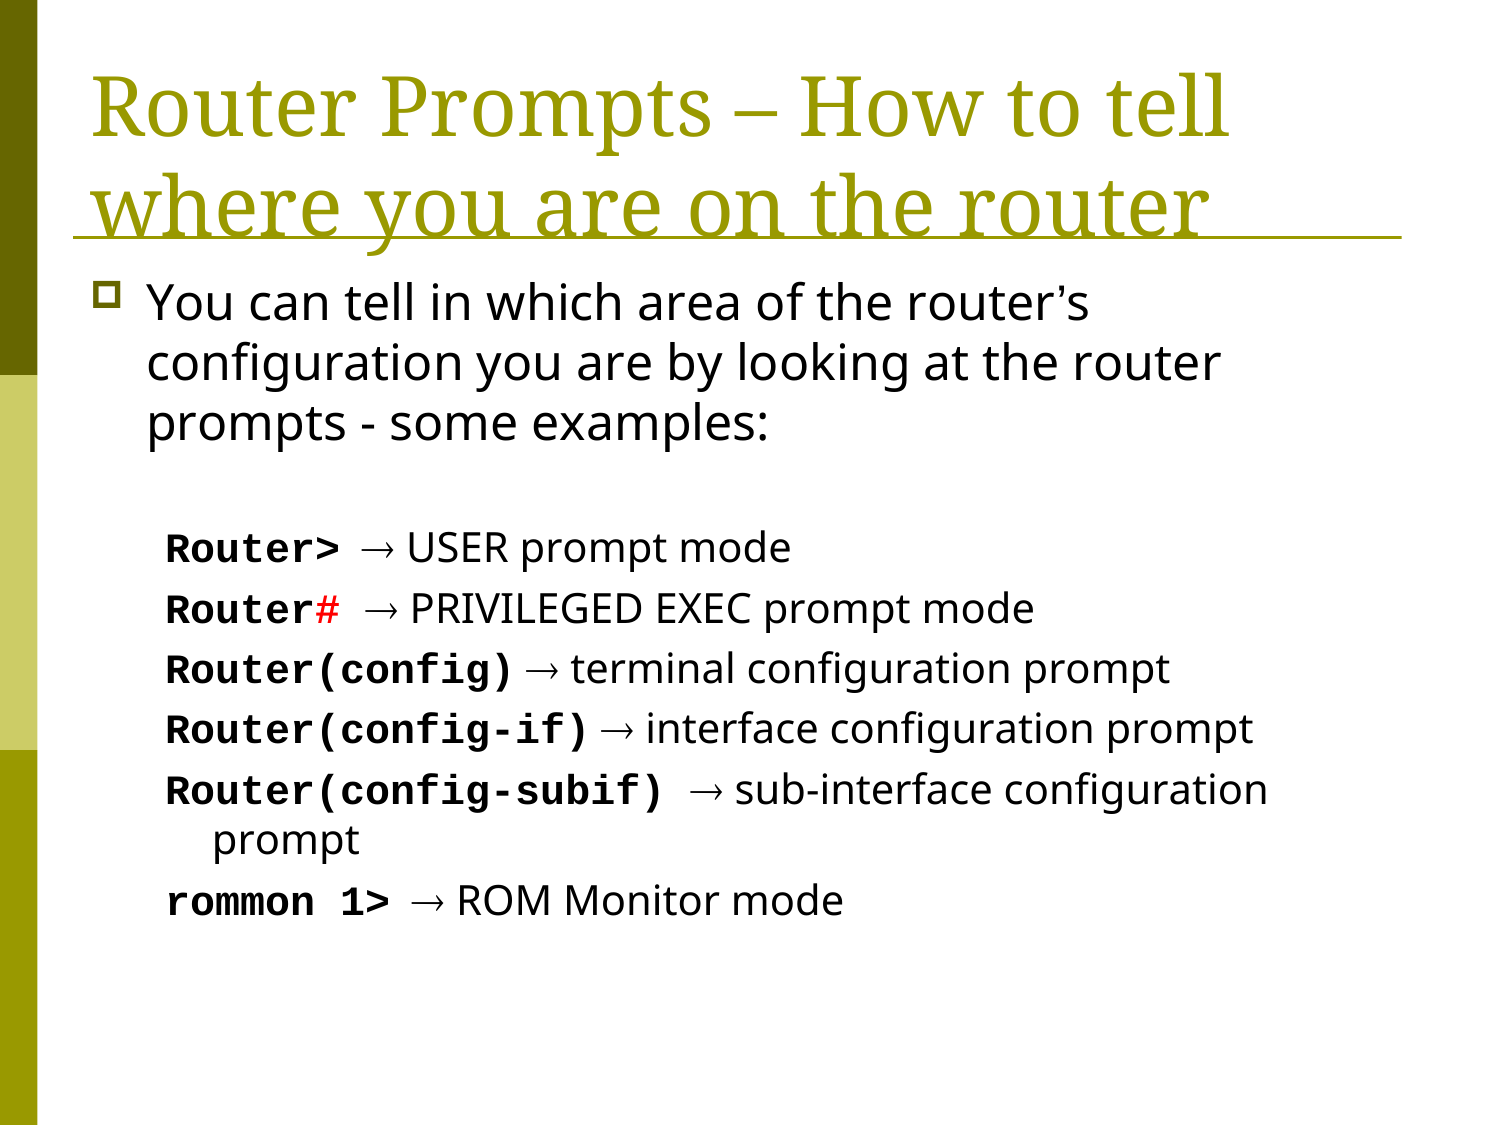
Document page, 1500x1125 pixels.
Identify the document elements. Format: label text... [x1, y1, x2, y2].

title Router Prompts – How to tell where you are on the router [75, 45, 1426, 233]
list You can tell in which area of the router’s configuration you are by looking at the router prompts - some examples: Router>  USER prompt mode Router#  PRIVILEGED EXEC prompt mode Router(config)  terminal configuration prompt Router(config-if)  interface configuration prompt Router(config-subif)  sub-interface configuration prompt rommon 1>  ROM Monitor mode [75, 262, 1426, 1006]
